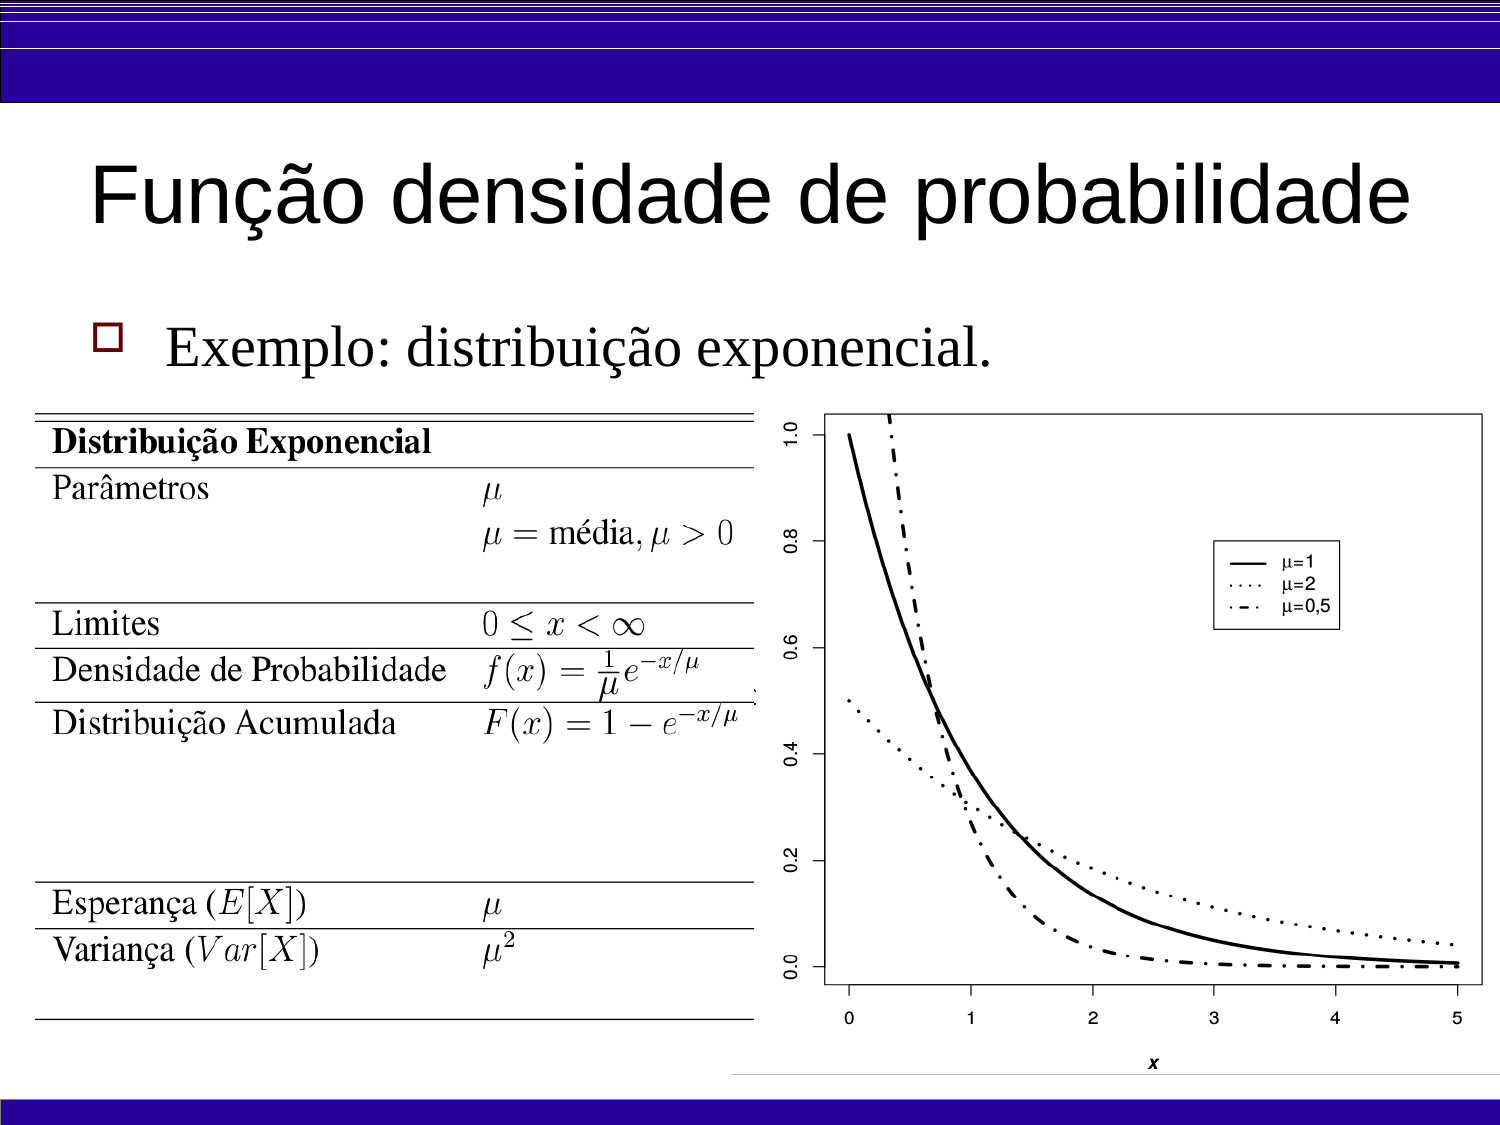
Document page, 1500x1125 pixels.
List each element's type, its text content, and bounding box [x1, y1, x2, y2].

text_box Exemplo: distribuição exponencial. [75, 299, 1426, 410]
title Função densidade de probabilidade [75, 87, 1489, 249]
picture [35, 389, 1500, 1075]
